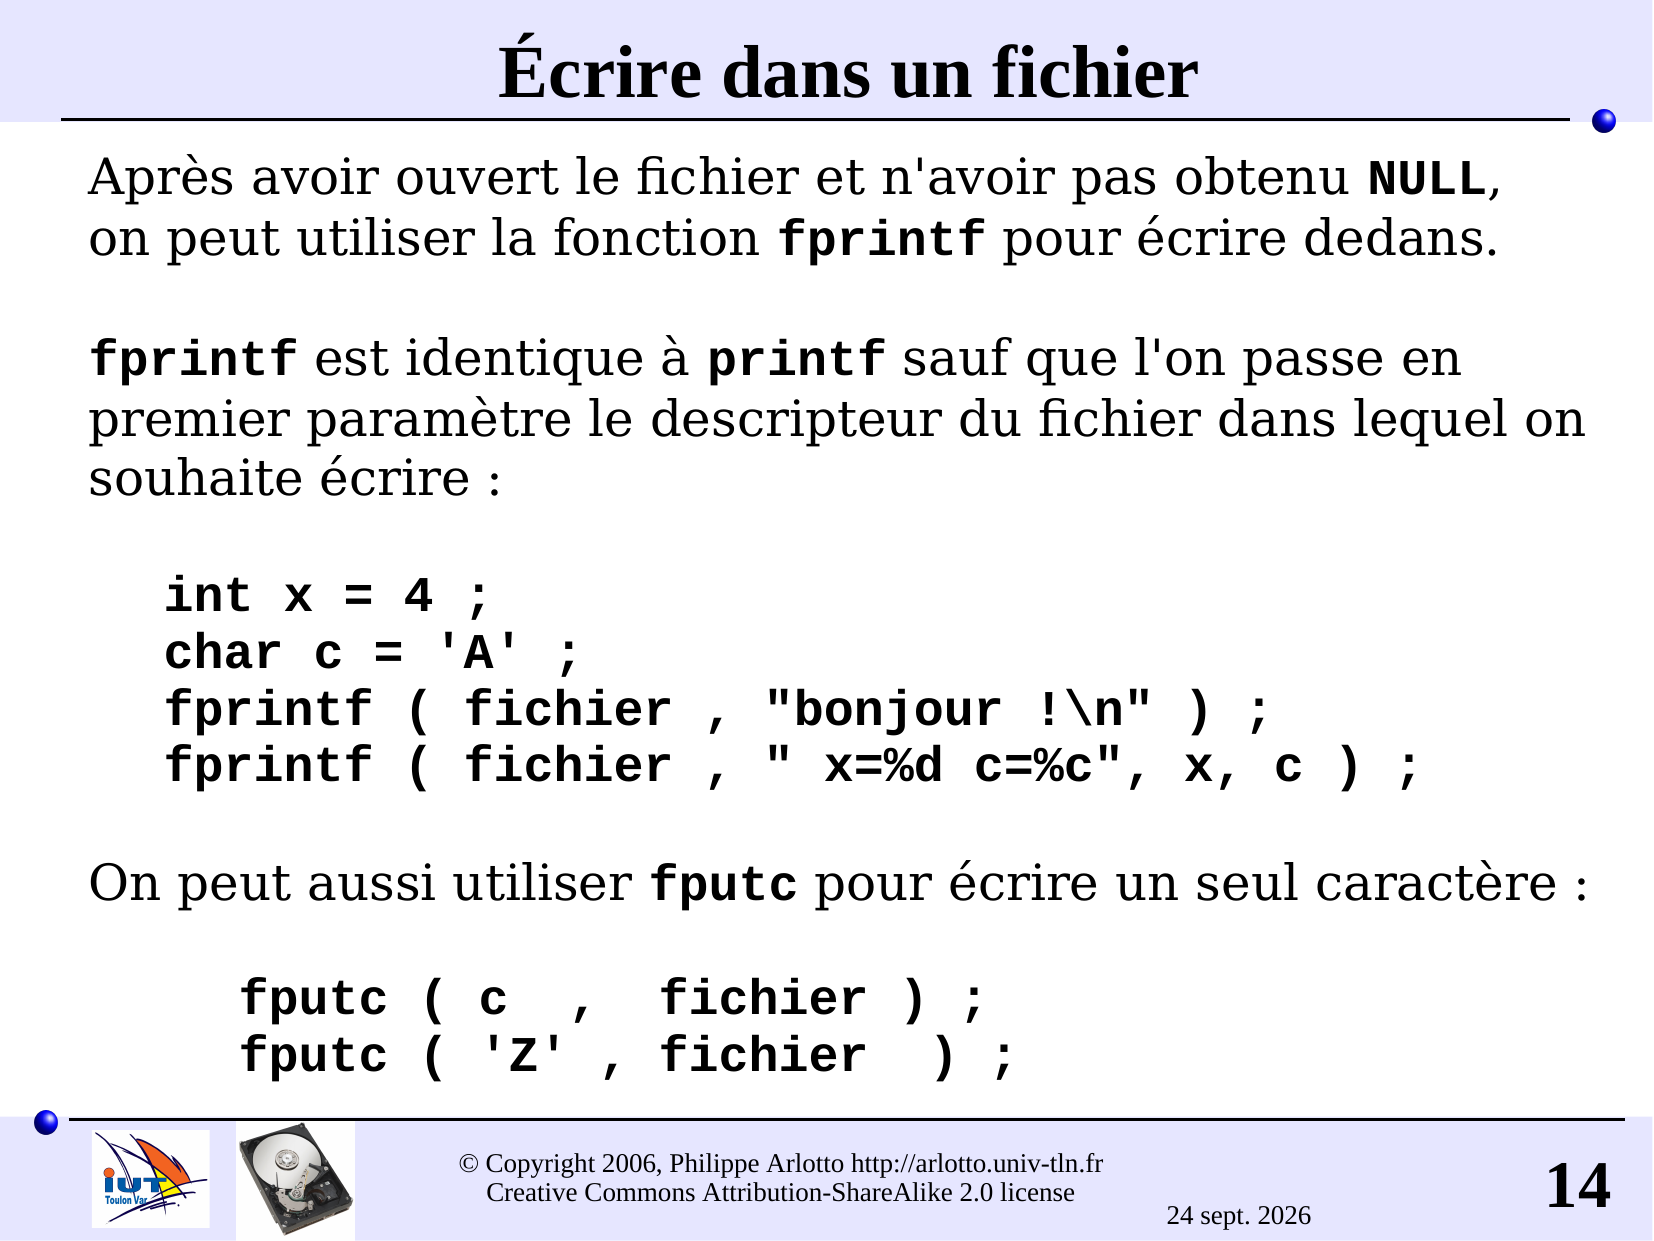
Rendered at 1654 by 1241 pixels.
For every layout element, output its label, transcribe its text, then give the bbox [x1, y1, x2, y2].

picture [236, 1138, 355, 1241]
title Écrire dans un fichier [105, 23, 1595, 122]
text_box Après avoir ouvert le fichier et n'avoir pas obtenu NULL, on peut utiliser la fonction fprintf pour écrire dedans. fprintf est identique à printf sauf que l'on passe en premier paramètre le descripteur du fichier dans lequel on souhaite écrire : int x = 4 ; char c = 'A' ; fprintf ( fichier , "bonjour !\n" ) ; fprintf ( fichier , " x=%d c=%c", x, c ) ; On peut aussi utiliser fputc pour écrire un seul caractère : fputc ( c , fichier ) ; fputc ( 'Z' , fichier ) ; [88, 147, 1653, 1138]
